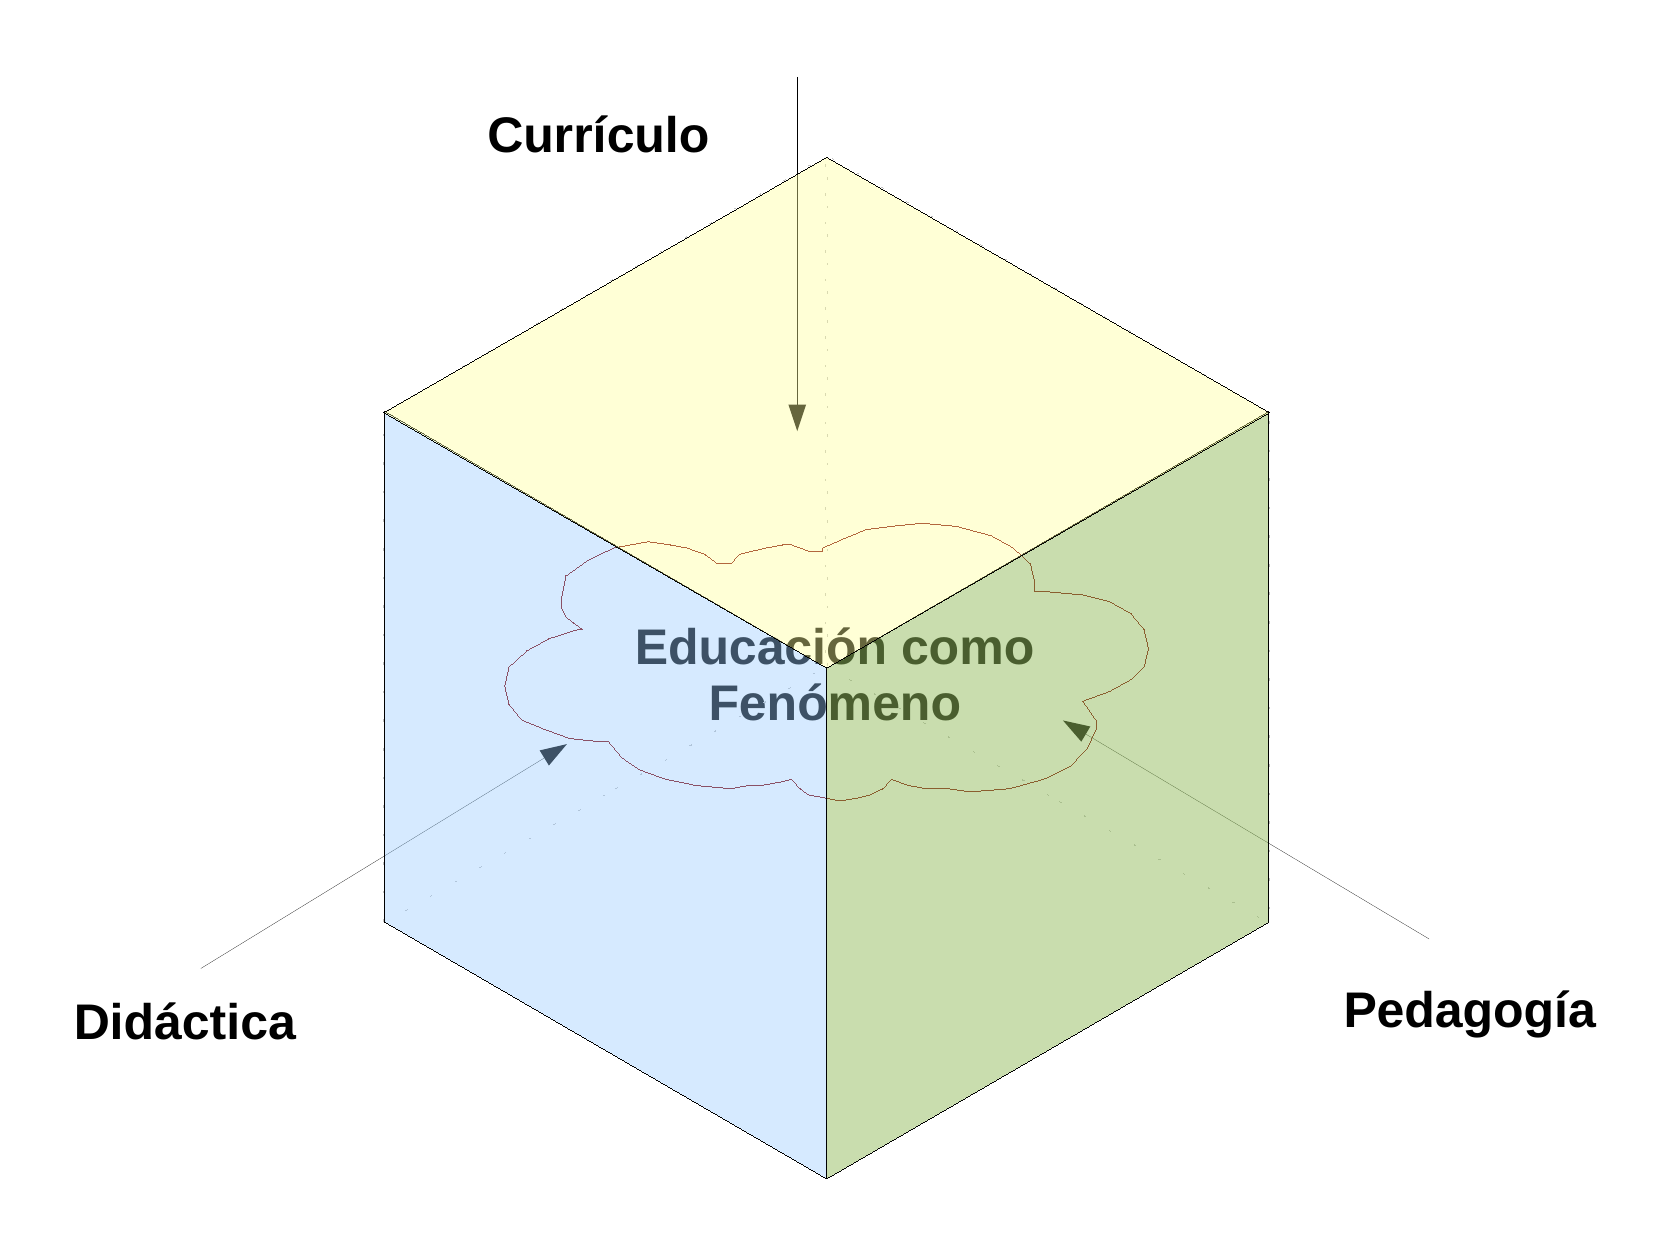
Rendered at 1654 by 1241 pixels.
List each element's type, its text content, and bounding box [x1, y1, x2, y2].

text_box Pedagogía [1328, 974, 1611, 1045]
text_box Didáctica [59, 986, 311, 1058]
text_box Currículo [472, 100, 725, 171]
text_box [383, 157, 1270, 1179]
